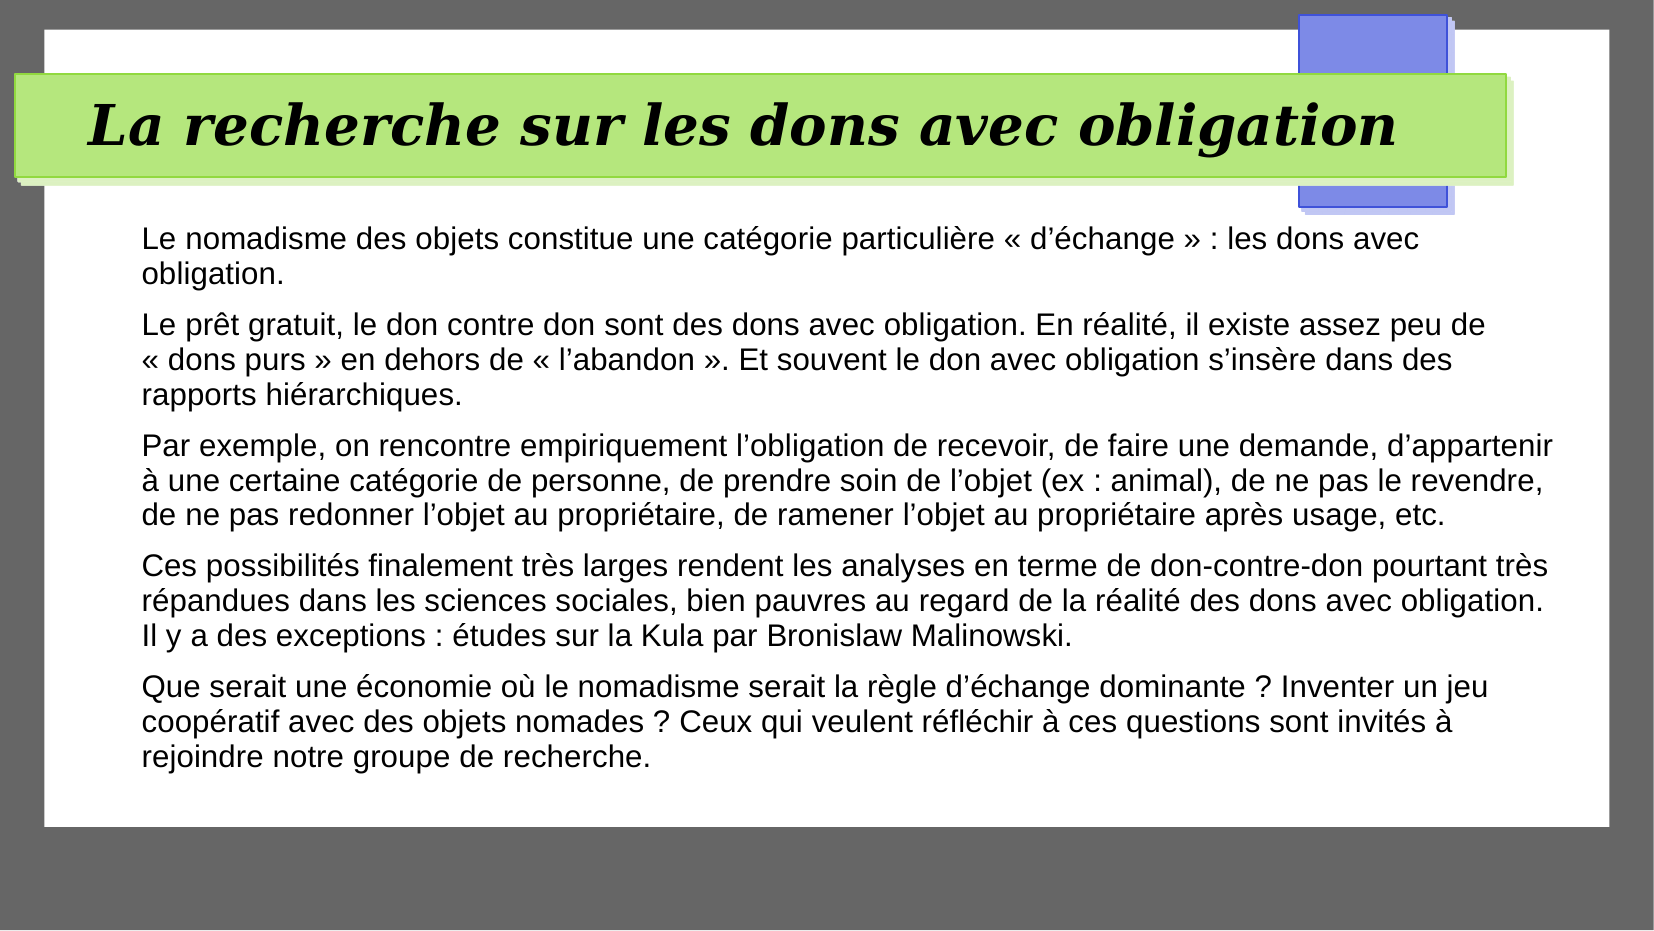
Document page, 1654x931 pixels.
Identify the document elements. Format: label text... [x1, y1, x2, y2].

list Le nomadisme des objets constitue une catégorie particulière « d’échange » : les dons avec obligation. Le prêt gratuit, le don contre don sont des dons avec obligation. En réalité, il existe assez peu de « dons purs » en dehors de « l’abandon ». Et souvent le don avec obligation s’insère dans des rapports hiérarchiques. Par exemple, on rencontre empiriquement l’obligation de recevoir, de faire une demande, d’appartenir à une certaine catégorie de personne, de prendre soin de l’objet (ex : animal), de ne pas le revendre, de ne pas redonner l’objet au propriétaire, de ramener l’objet au propriétaire après usage, etc. Ces possibilités finalement très larges rendent les analyses en terme de don-contre-don pourtant très répandues dans les sciences sociales, bien pauvres au regard de la réalité des dons avec obligation. Il y a des exceptions : études sur la Kula par Bronislaw Malinowski. Que serait une économie où le nomadisme serait la règle d’échange dominante ? Inventer un jeu coopératif avec des objets nomades ? Ceux qui veulent réfléchir à ces questions sont invités à rejoindre notre groupe de recherche. [88, 221, 1565, 813]
title La recherche sur les dons avec obligation [88, 73, 1506, 178]
